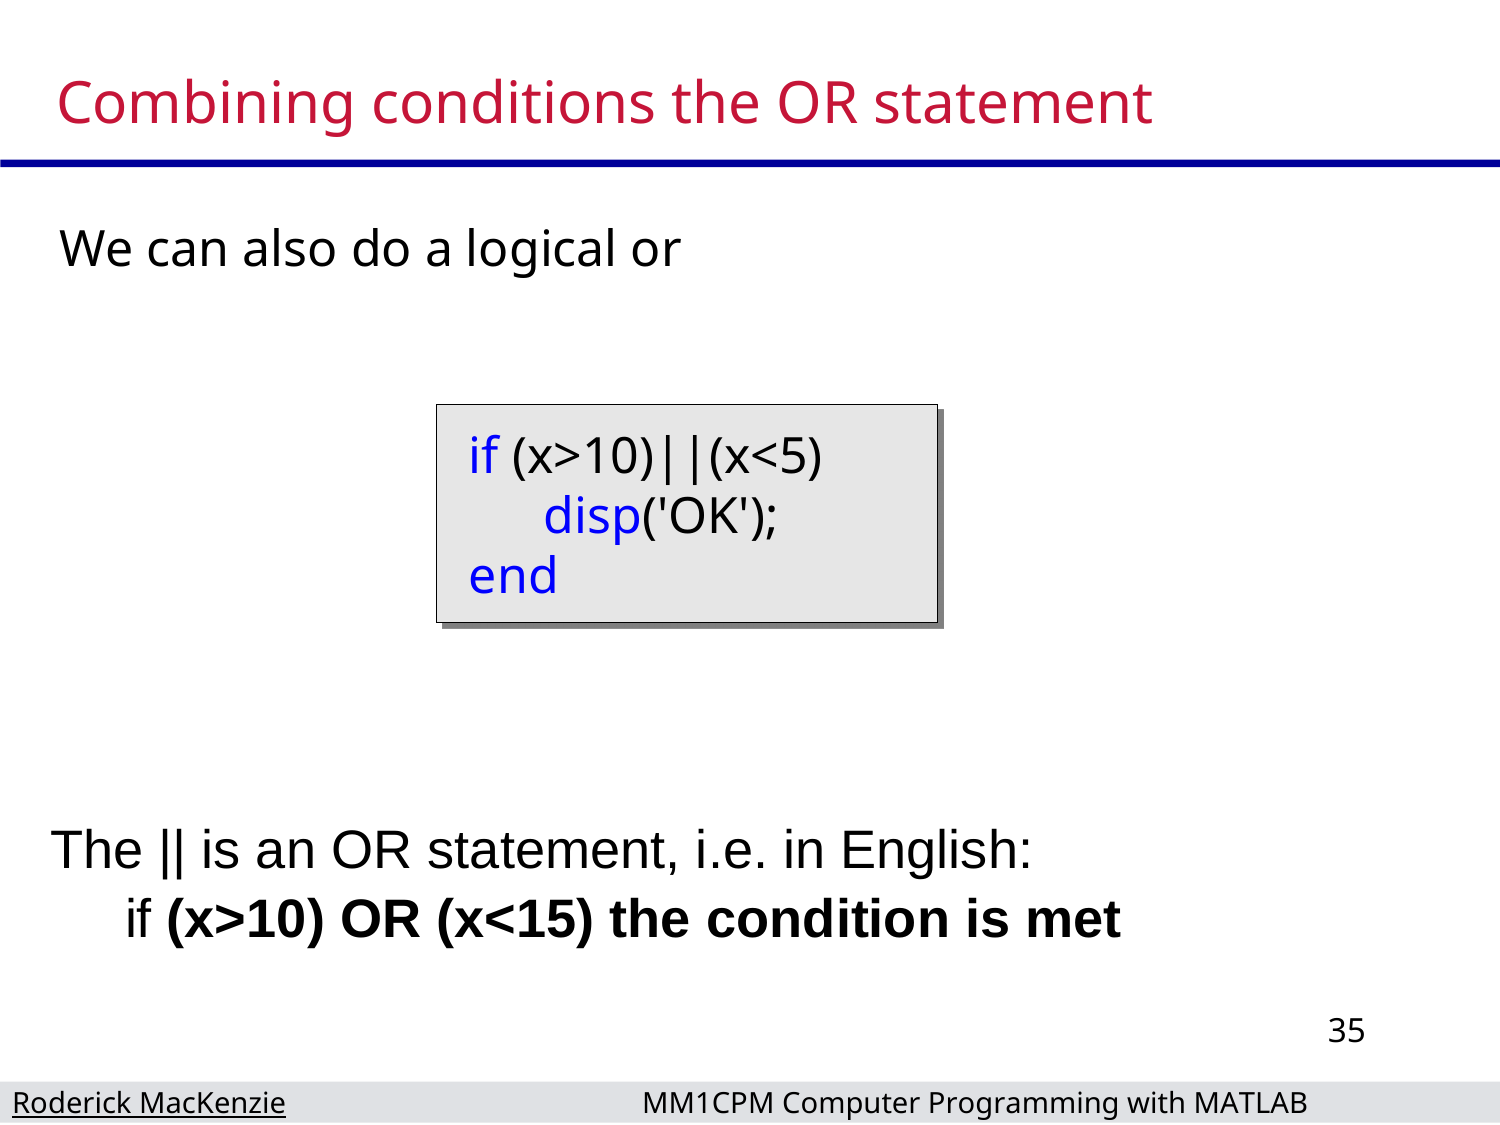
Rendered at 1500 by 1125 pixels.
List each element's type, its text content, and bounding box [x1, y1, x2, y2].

title Combining conditions the OR statement [41, 47, 1279, 155]
text_box We can also do a logical or [41, 212, 1316, 311]
text_box <number> [1313, 1001, 1500, 1072]
text_box if (x>10)||(x<5) disp('OK'); end [436, 404, 938, 623]
text_box The || is an OR statement, i.e. in English: if (x>10) OR (x<15) the condition is met [31, 819, 1479, 950]
